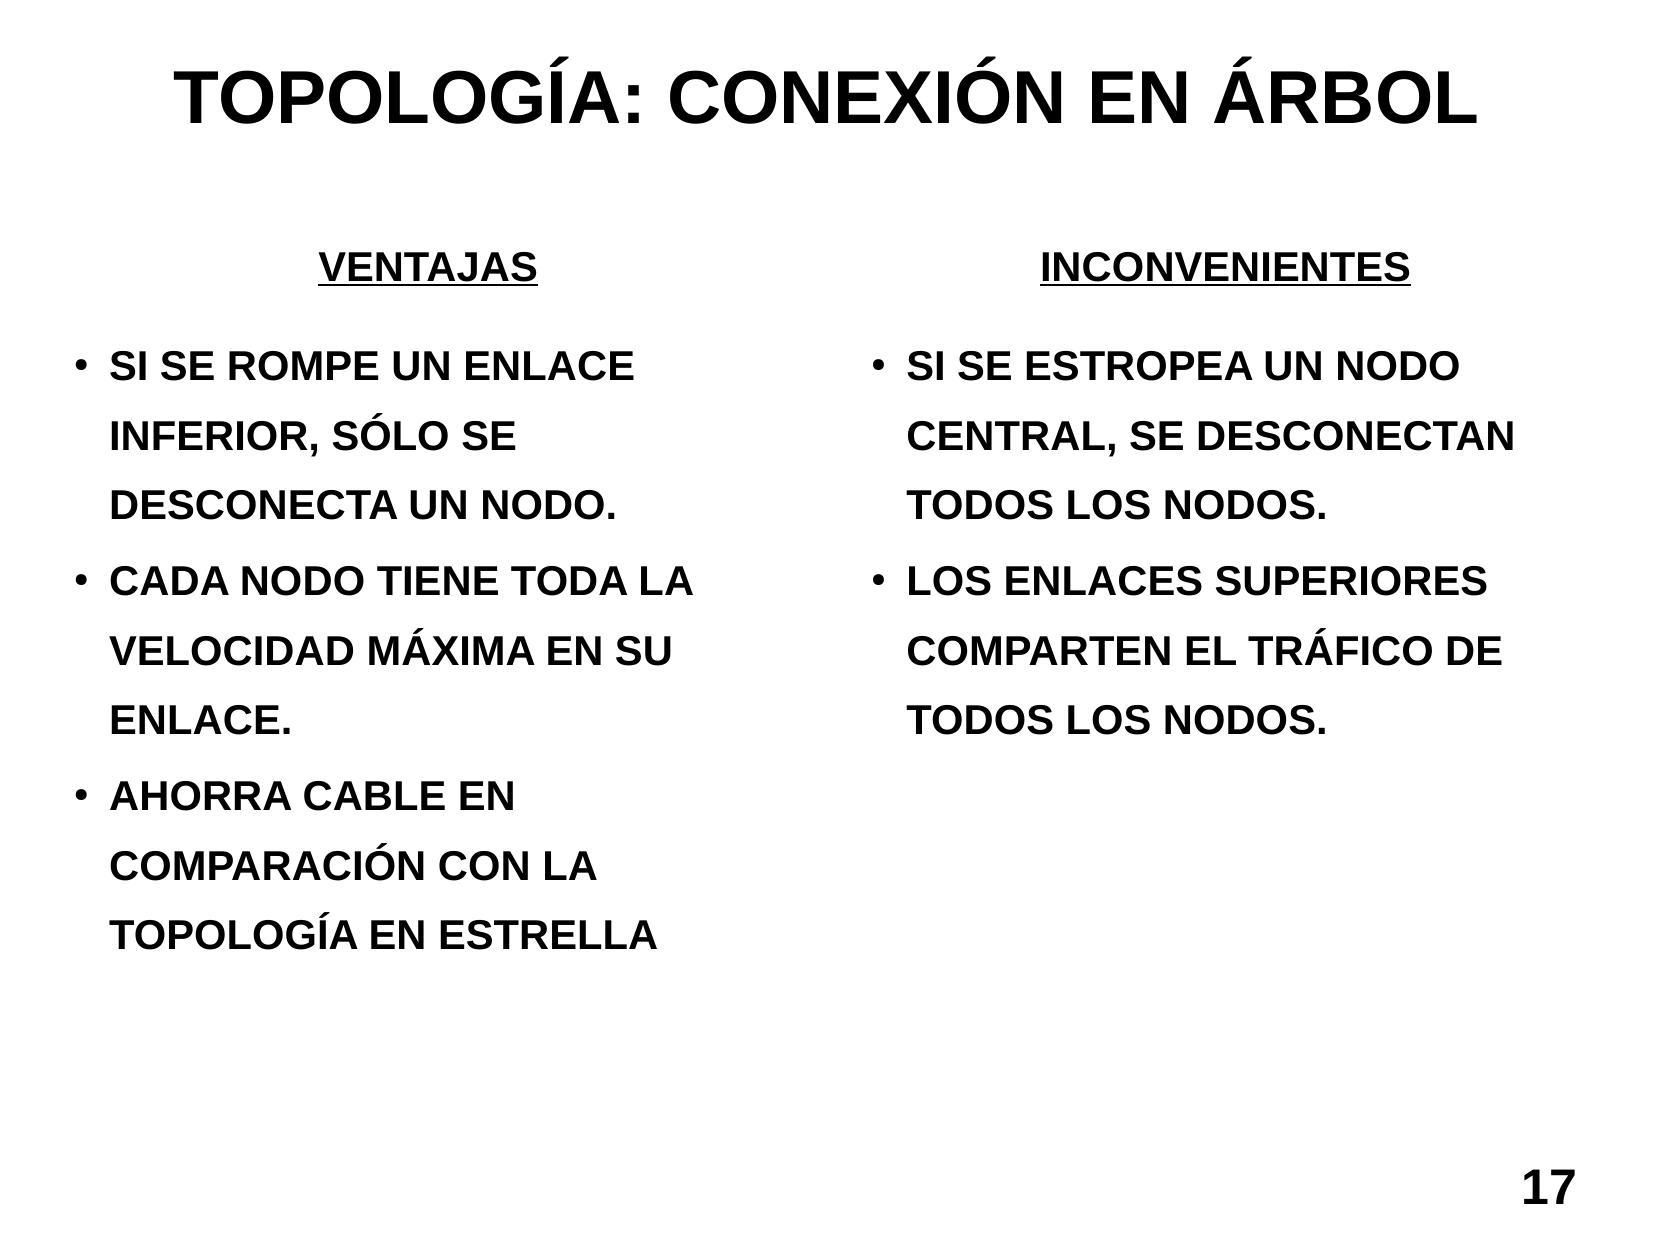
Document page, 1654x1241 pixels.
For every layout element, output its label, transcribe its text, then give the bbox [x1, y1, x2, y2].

text_box <número> [1506, 1151, 1654, 1223]
title TOPOLOGÍA: CONEXIÓN EN ÁRBOL [82, 23, 1571, 172]
text_box INCONVENIENTES SI SE ESTROPEA UN NODO CENTRAL, SE DESCONECTAN TODOS LOS NODOS. LOS ENLACES SUPERIORES COMPARTEN EL TRÁFICO DE TODOS LOS NODOS. [856, 236, 1595, 1123]
text_box VENTAJAS SI SE ROMPE UN ENLACE INFERIOR, SÓLO SE DESCONECTA UN NODO. CADA NODO TIENE TODA LA VELOCIDAD MÁXIMA EN SU ENLACE. AHORRA CABLE EN COMPARACIÓN CON LA TOPOLOGÍA EN ESTRELLA [59, 236, 798, 1123]
